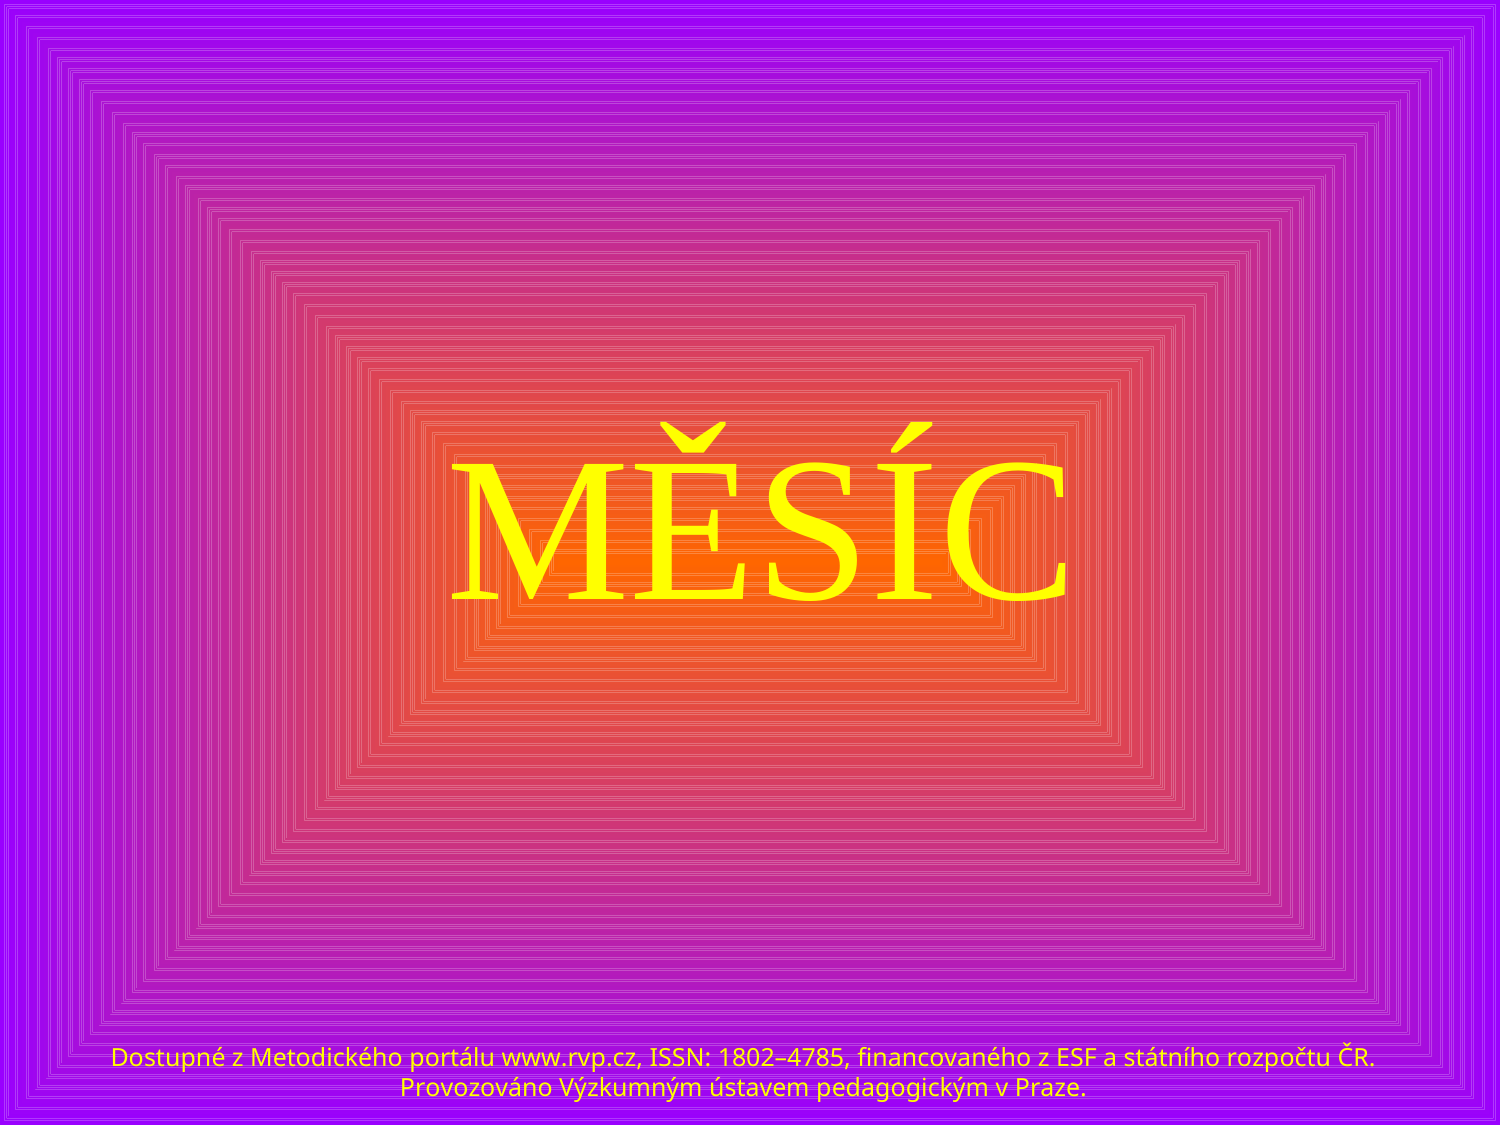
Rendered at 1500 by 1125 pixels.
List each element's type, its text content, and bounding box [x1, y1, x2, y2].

text_box Dostupné z Metodického portálu www.rvp.cz, ISSN: 1802–4785, financovaného z ESF a státního rozpočtu ČR. Provozováno Výzkumným ústavem pedagogickým v Praze. [35, 1041, 1454, 1102]
text_box MĚSÍC [100, 385, 1424, 649]
